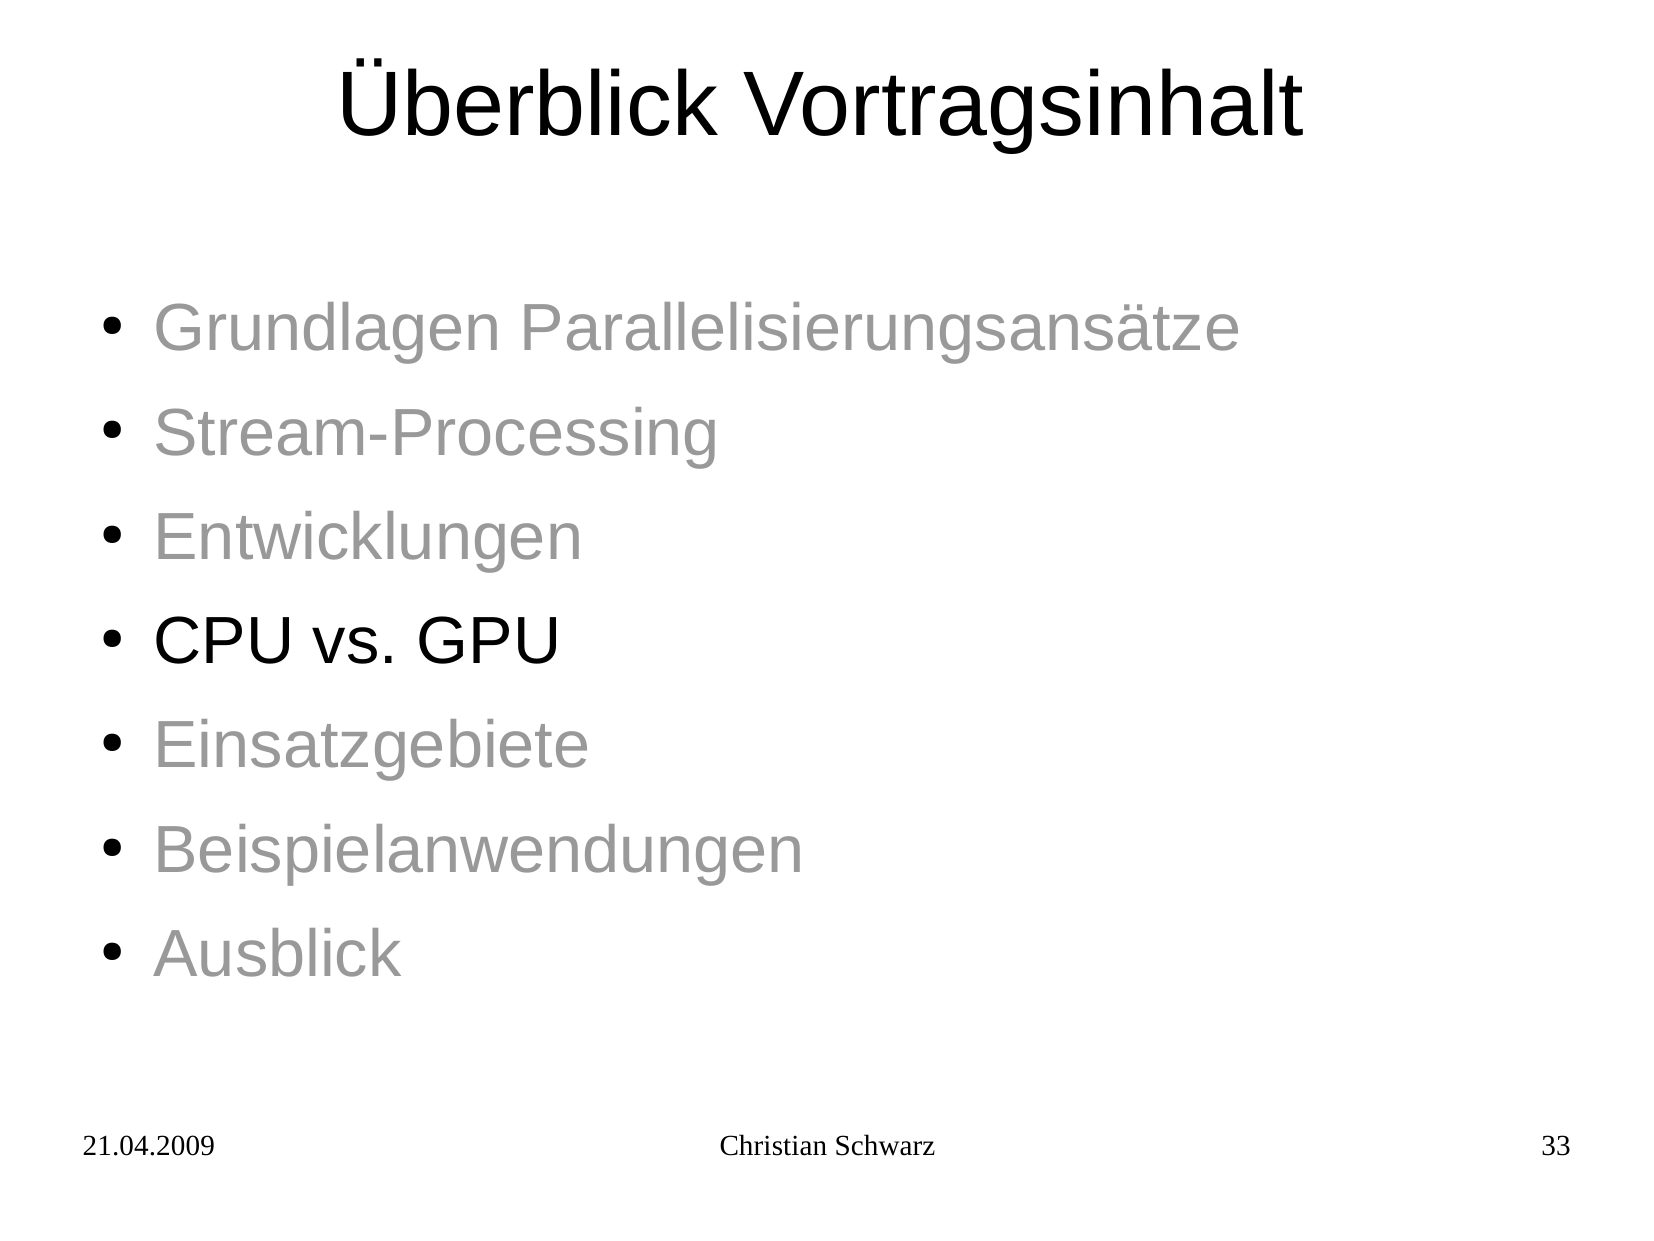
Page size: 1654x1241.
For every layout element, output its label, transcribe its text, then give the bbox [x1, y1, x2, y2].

title Überblick Vortragsinhalt [76, 0, 1565, 208]
list Grundlagen Parallelisierungsansätze Stream-Processing Entwicklungen CPU vs. GPU Einsatzgebiete Beispielanwendungen Ausblick [82, 290, 1571, 1109]
